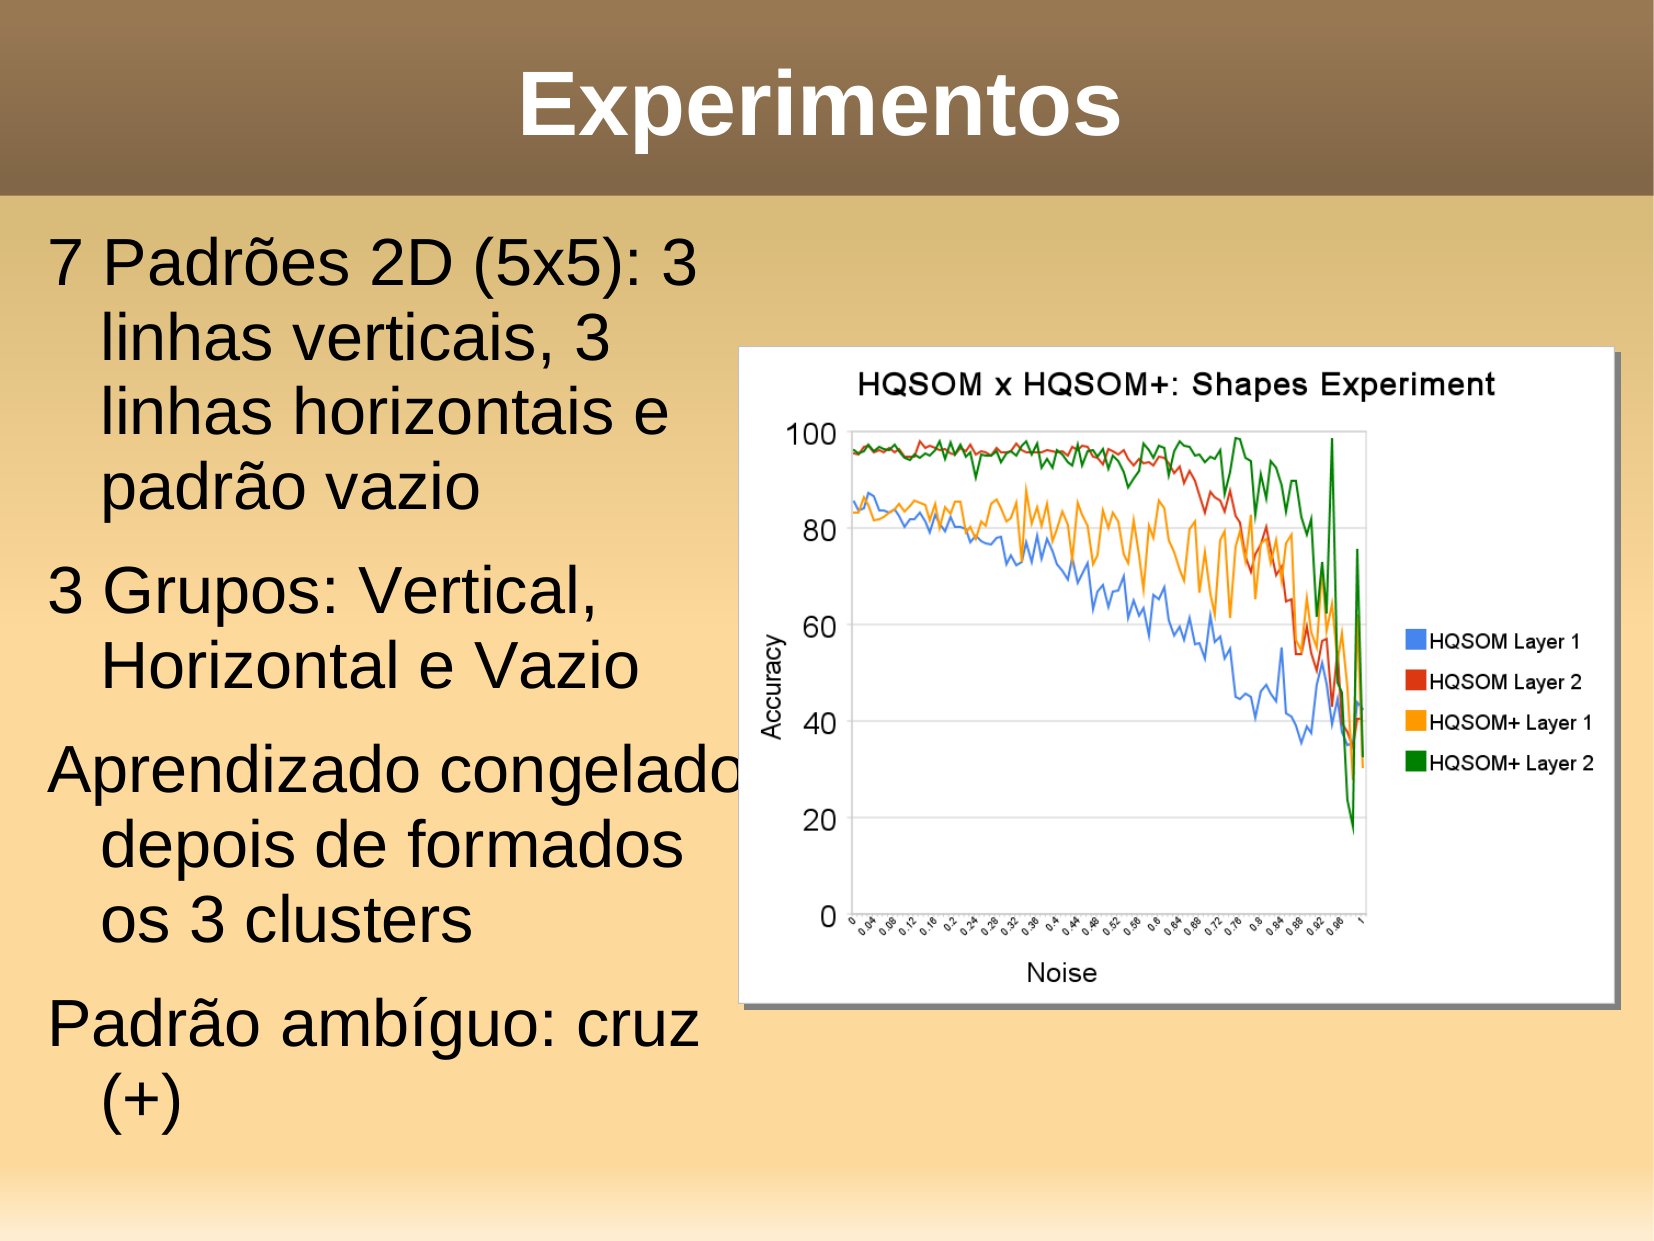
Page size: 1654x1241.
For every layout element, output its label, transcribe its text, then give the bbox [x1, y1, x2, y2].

picture [0, 0, 1654, 1241]
list 7 Padrões 2D (5x5): 3 linhas verticais, 3 linhas horizontais e padrão vazio 3 Grupos: Vertical, Horizontal e Vazio Aprendizado congelado depois de formados os 3 clusters Padrão ambíguo: cruz (+) [29, 224, 756, 1136]
title Experimentos [76, 0, 1565, 208]
